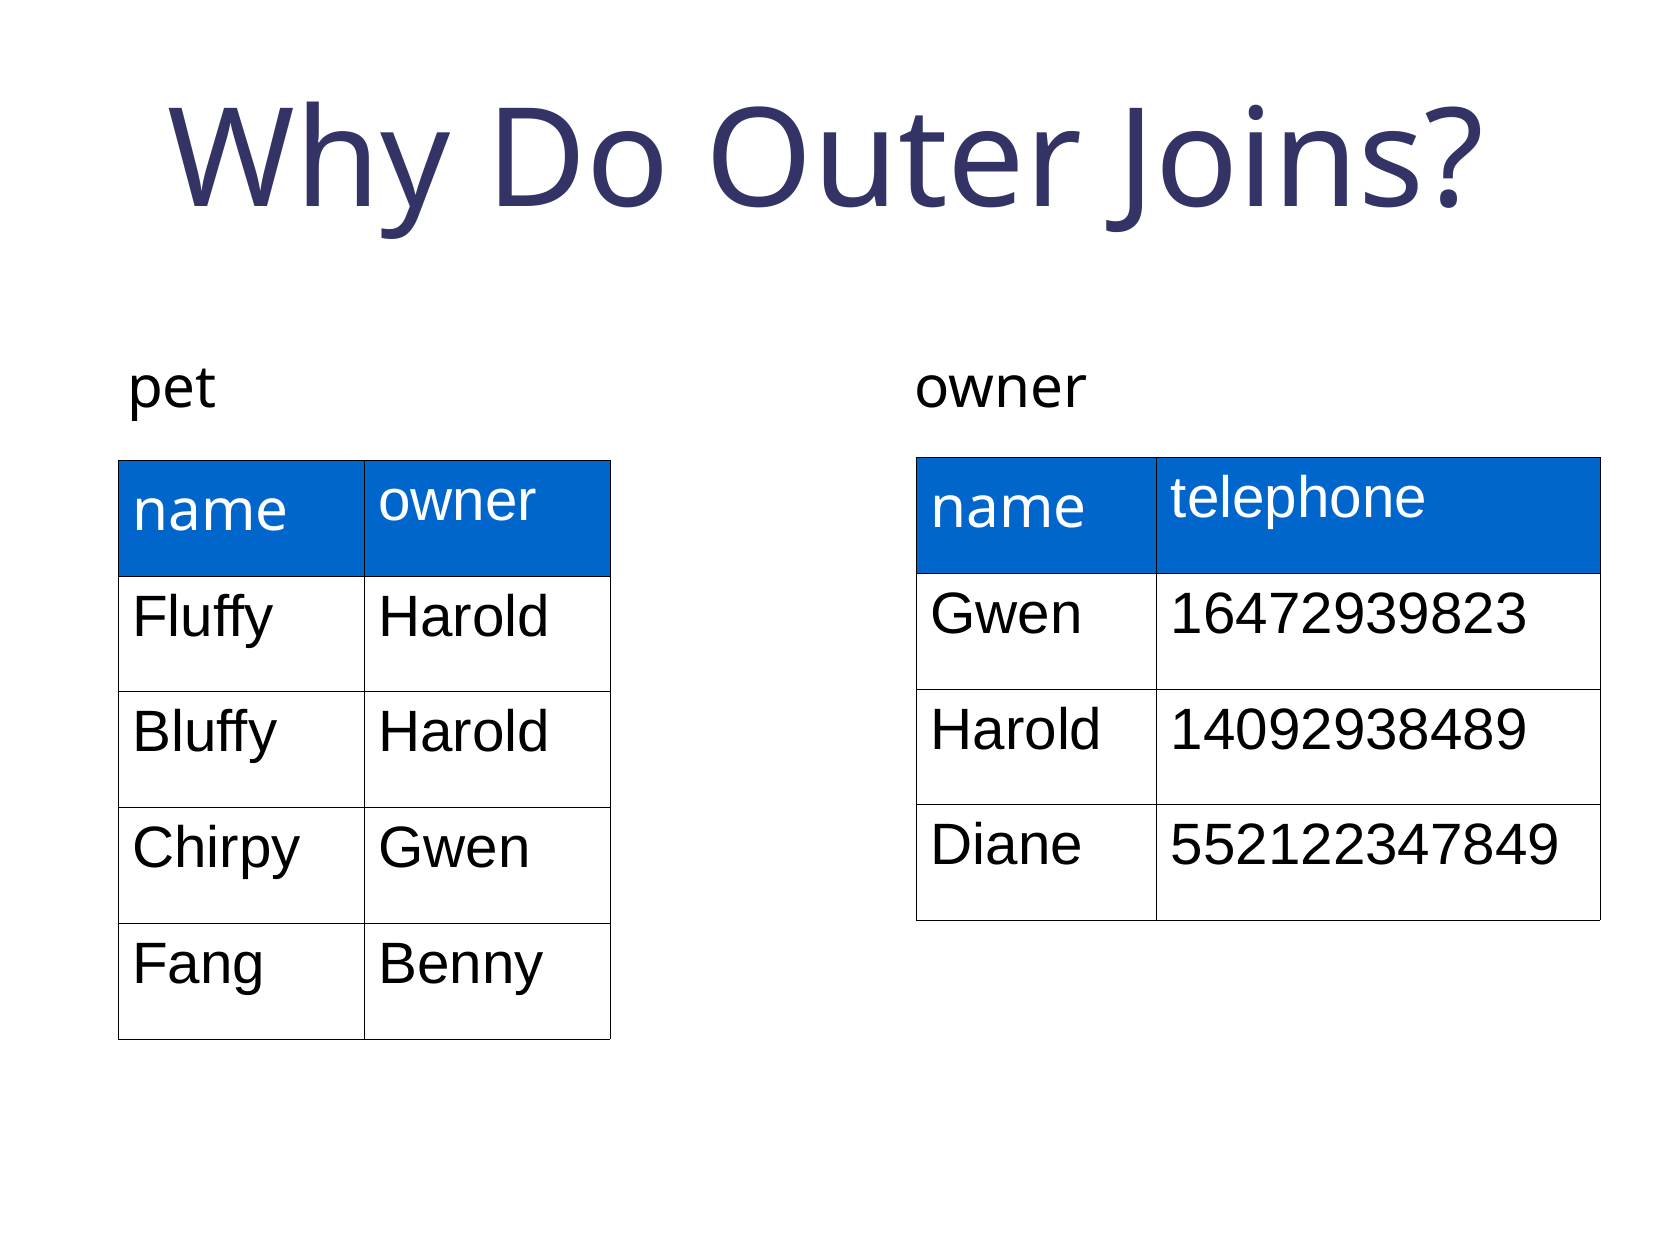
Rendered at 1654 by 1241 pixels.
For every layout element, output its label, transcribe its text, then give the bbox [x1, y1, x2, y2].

table_cell Chirpy [119, 808, 364, 923]
table_cell Fluffy [119, 577, 364, 691]
table_header name [119, 461, 364, 576]
table_cell Benny [365, 924, 610, 1039]
table_header telephone [1157, 458, 1600, 573]
table_cell Harold [917, 690, 1156, 804]
text_box owner [900, 337, 1313, 424]
table_cell Gwen [365, 808, 610, 923]
table_cell 14092938489 [1157, 690, 1600, 804]
table_cell 16472939823 [1157, 574, 1600, 689]
table_cell Fang [119, 924, 364, 1039]
table_cell Harold [365, 692, 610, 807]
table_cell Diane [917, 805, 1156, 920]
table_cell Gwen [917, 574, 1156, 689]
table_cell Harold [365, 577, 610, 691]
table_cell 552122347849 [1157, 805, 1600, 920]
table_header owner [365, 461, 610, 576]
table_header name [917, 458, 1156, 573]
title Why Do Outer Joins? [82, 49, 1571, 257]
text_box pet [112, 337, 526, 424]
table_cell Bluffy [119, 692, 364, 807]
